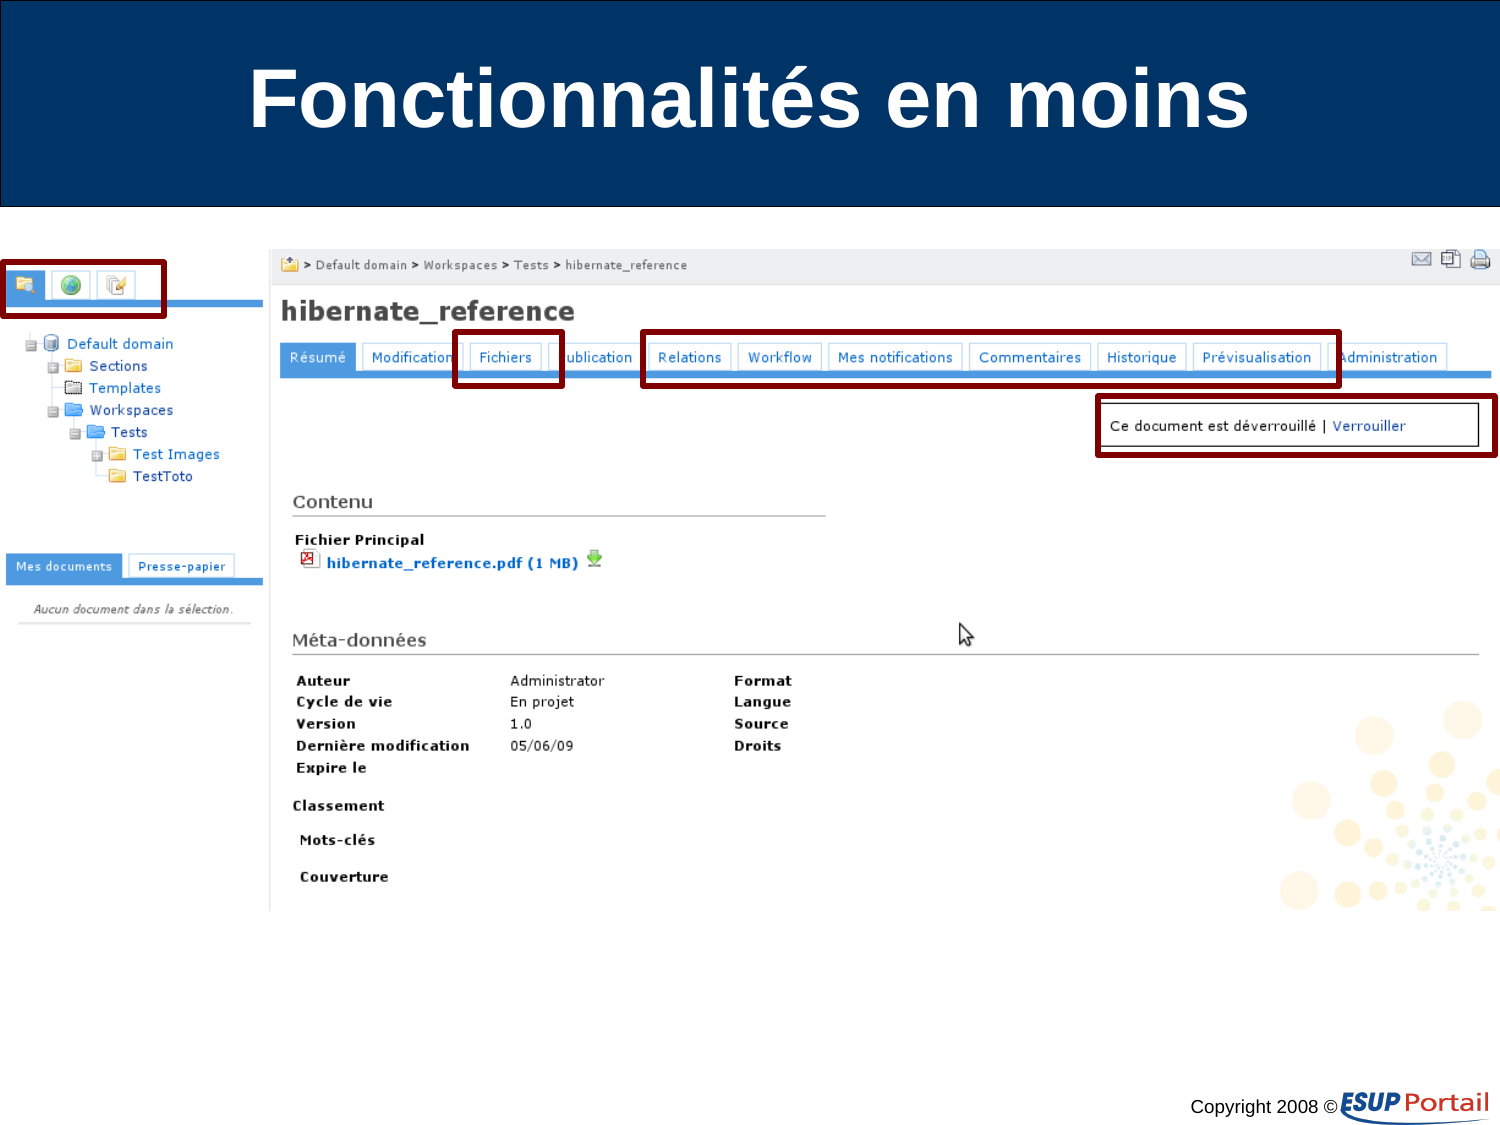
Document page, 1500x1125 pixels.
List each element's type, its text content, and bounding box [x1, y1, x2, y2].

title Fonctionnalités en moins [0, 0, 1500, 210]
picture [1340, 1092, 1489, 1125]
picture [6, 265, 161, 313]
picture [0, 249, 1500, 911]
